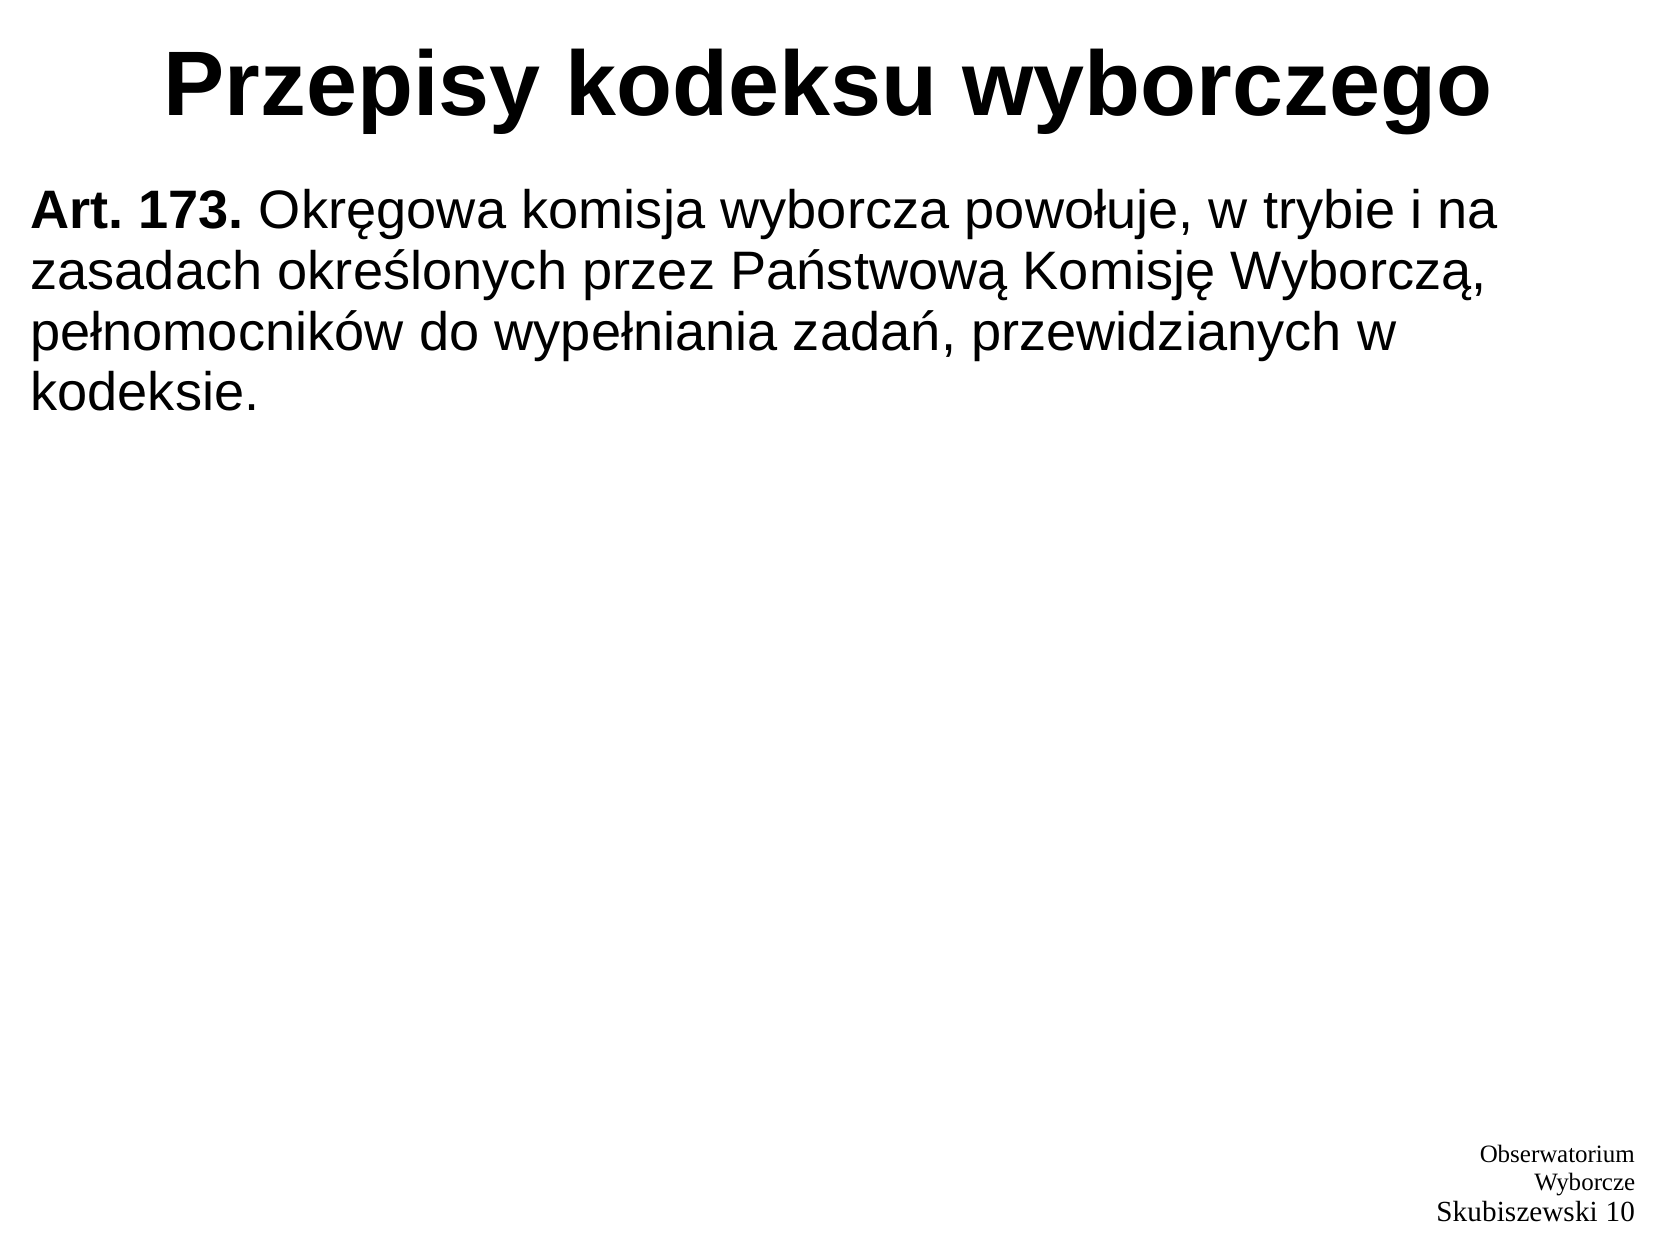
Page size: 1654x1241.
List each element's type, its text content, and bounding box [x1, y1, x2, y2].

list Art. 173. Okręgowa komisja wyborcza powołuje, w trybie i na zasadach określonych przez Państwową Komisję Wyborczą, pełnomocników do wypełniania zadań, przewidzianych w kodeksie. [30, 180, 1583, 1241]
title Przepisy kodeksu wyborczego [84, 32, 1573, 180]
